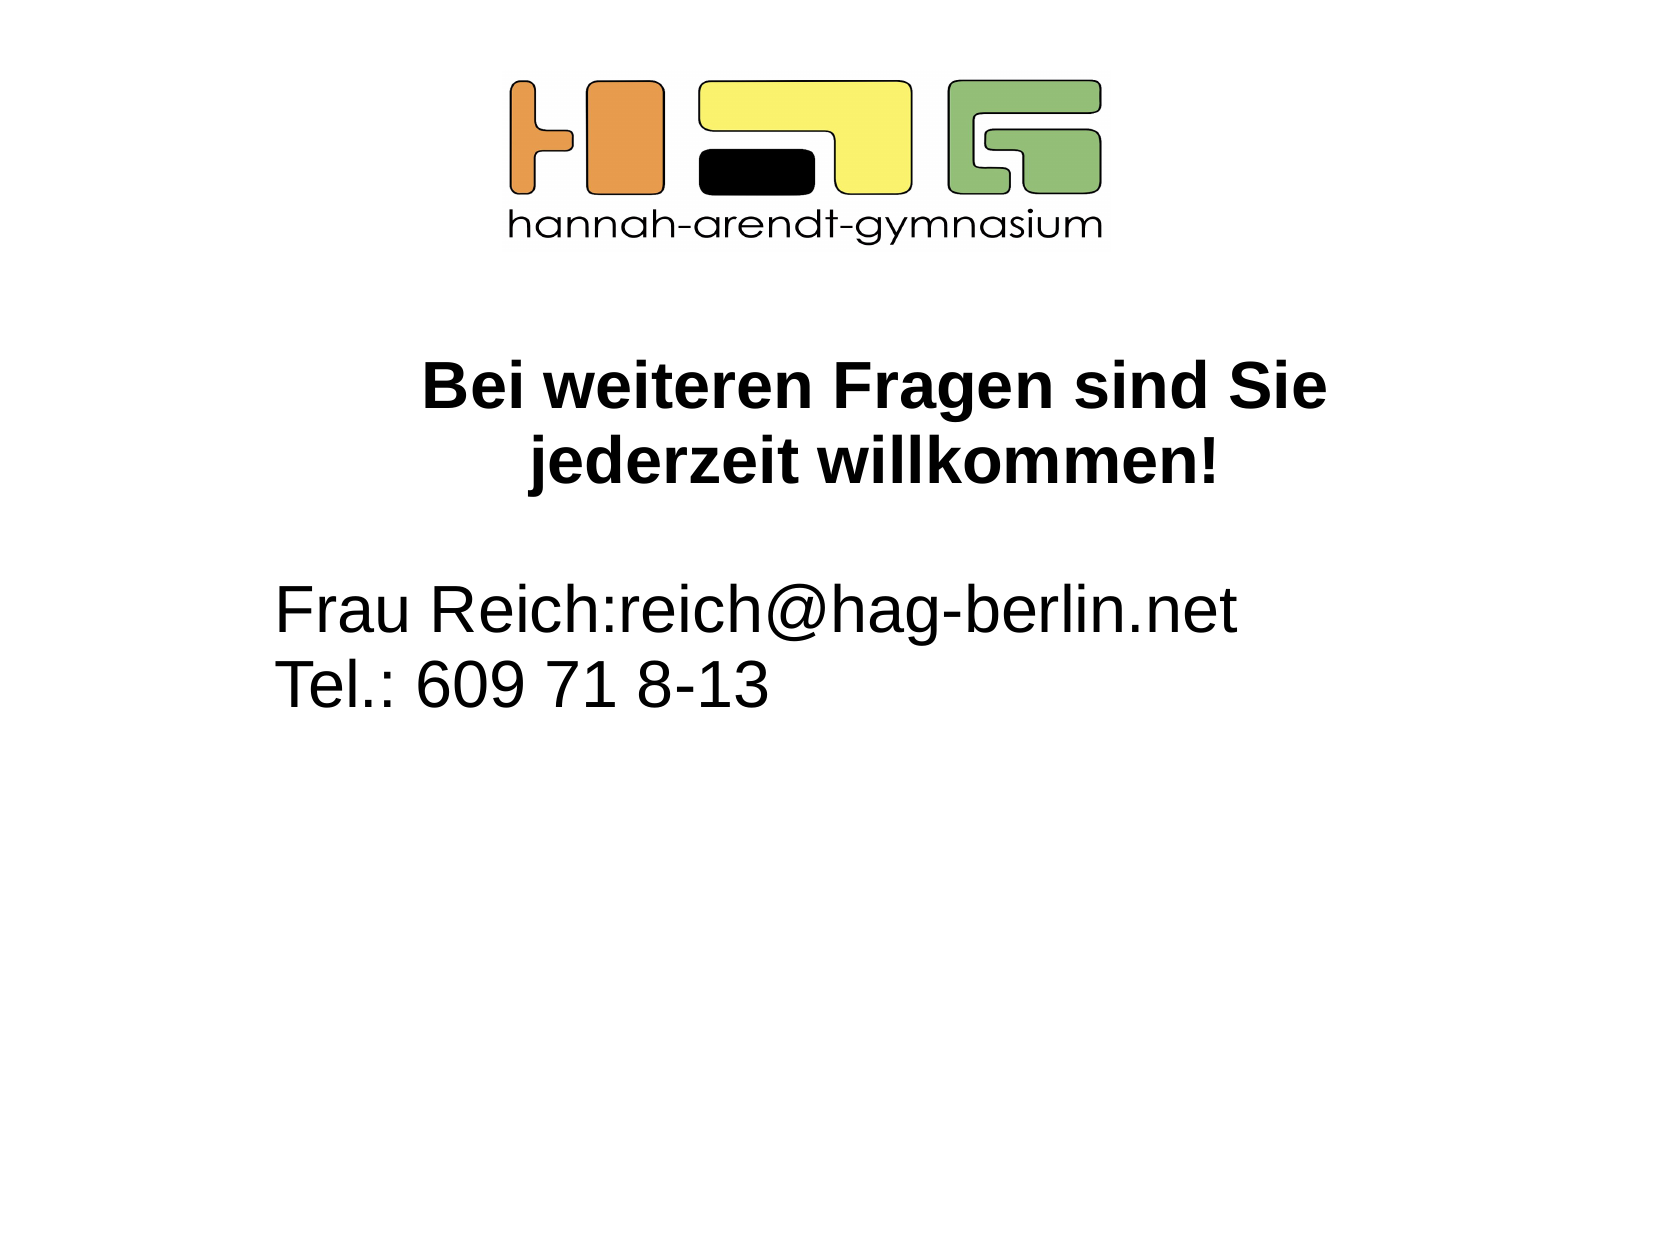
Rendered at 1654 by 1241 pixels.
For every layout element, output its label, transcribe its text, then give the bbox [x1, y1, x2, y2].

text_box Bei weiteren Fragen sind Sie jederzeit willkommen! Frau Reich:reich@hag-berlin.net Tel.: 609 71 8-13 [259, 340, 1456, 1029]
title [82, 49, 1571, 257]
